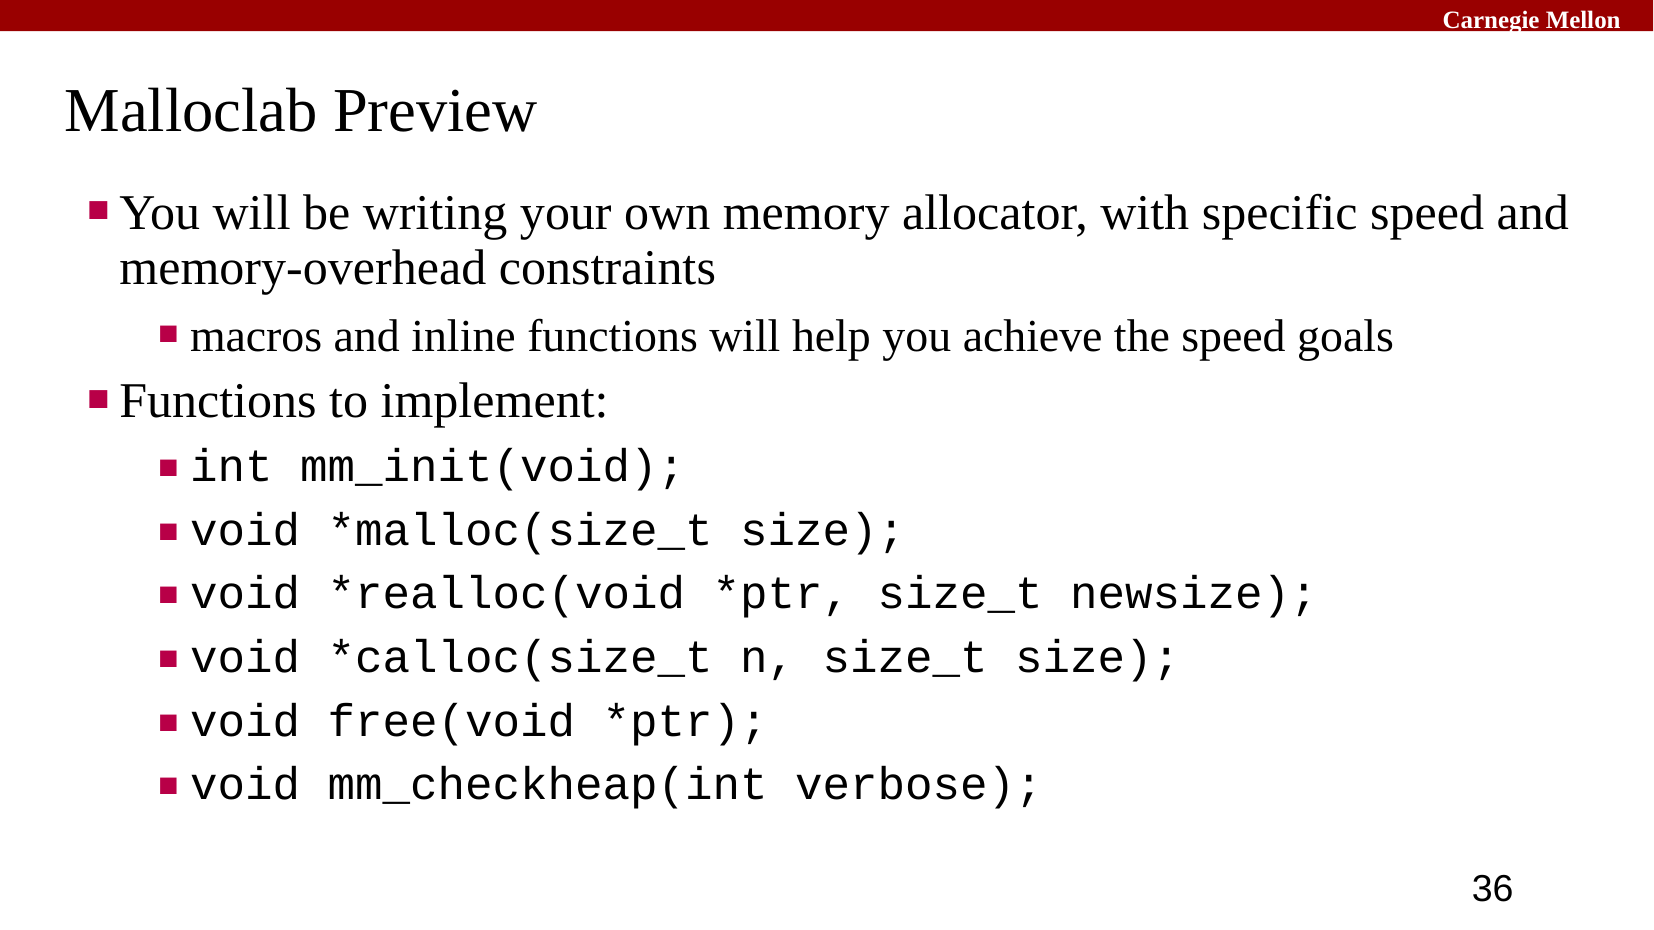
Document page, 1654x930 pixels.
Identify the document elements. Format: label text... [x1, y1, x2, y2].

title Malloclab Preview [64, 58, 1576, 163]
list You will be writing your own memory allocator, with specific speed and memory-overhead constraints macros and inline functions will help you achieve the speed goals Functions to implement: int mm_init(void); void *malloc(size_t size); void *realloc(void *ptr, size_t newsize); void *calloc(size_t n, size_t size); void free(void *ptr); void mm_checkheap(int verbose); [71, 184, 1576, 859]
